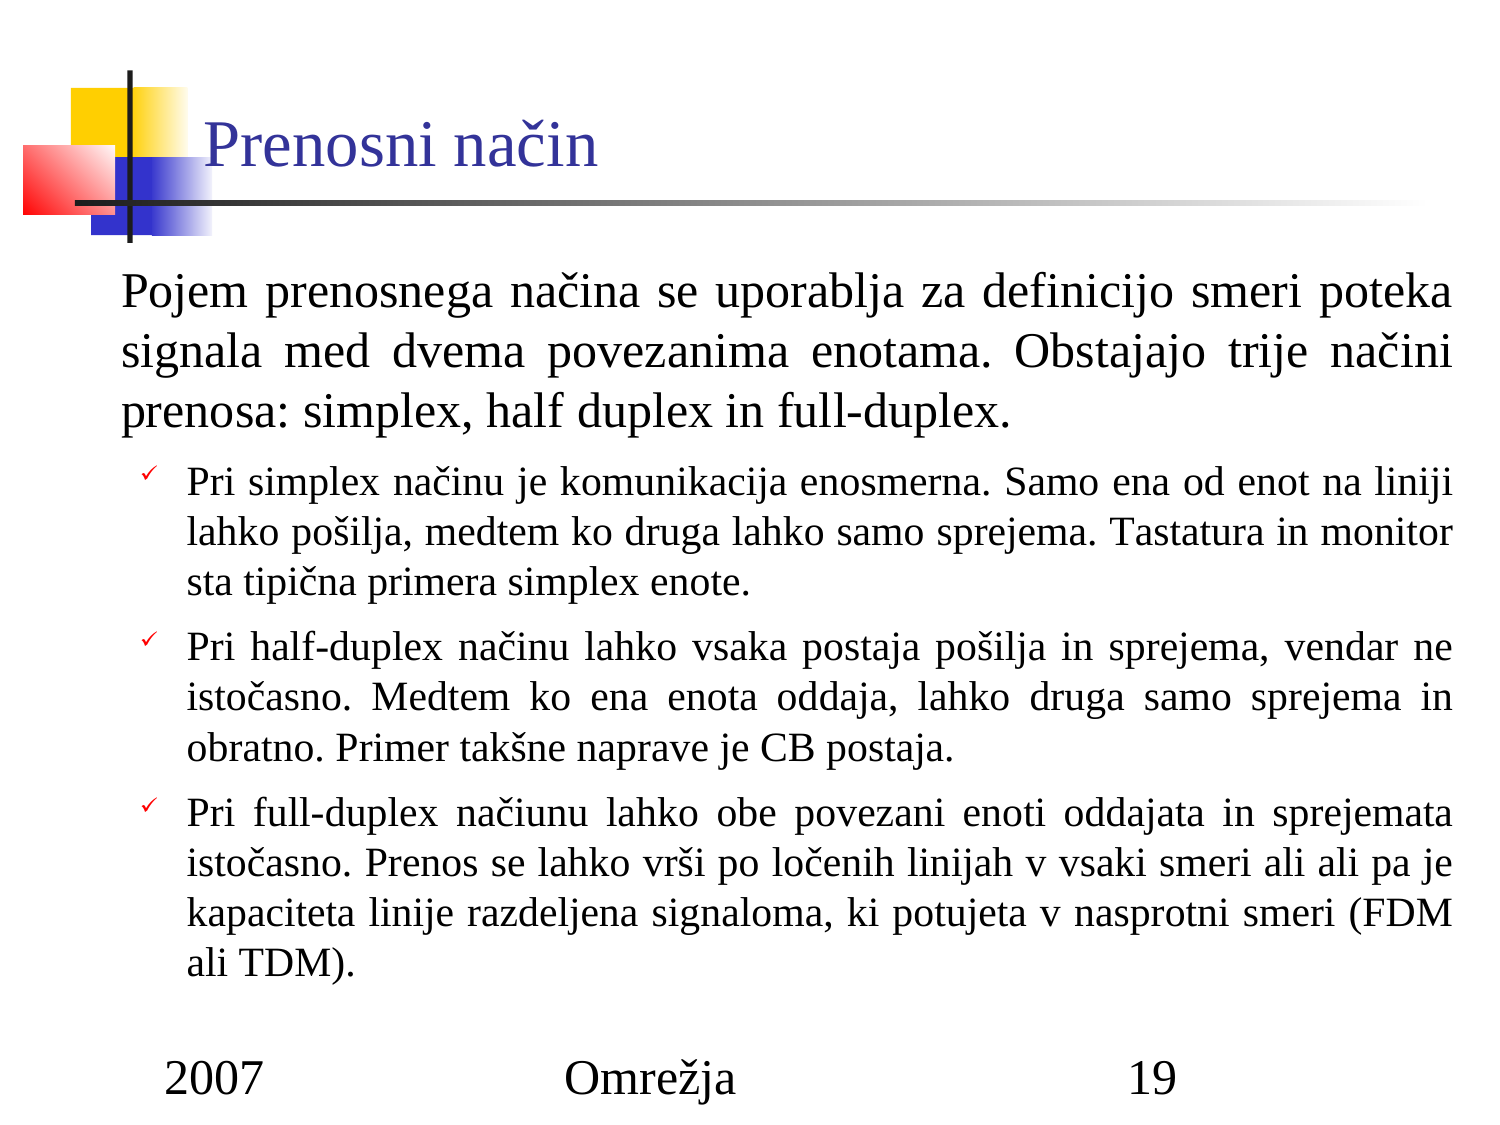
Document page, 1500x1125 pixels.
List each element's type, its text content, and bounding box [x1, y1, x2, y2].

list Pojem prenosnega načina se uporablja za definicijo smeri poteka signala med dvema povezanima enotama. Obstajajo trije načini prenosa: simplex, half duplex in full-duplex. Pri simplex načinu je komunikacija enosmerna. Samo ena od enot na liniji lahko pošilja, medtem ko druga lahko samo sprejema. Tastatura in monitor sta tipična primera simplex enote. Pri half-duplex načinu lahko vsaka postaja pošilja in sprejema, vendar ne istočasno. Medtem ko ena enota oddaja, lahko druga samo sprejema in obratno. Primer takšne naprave je CB postaja. Pri full-duplex načiunu lahko obe povezani enoti oddajata in sprejemata istočasno. Prenos se lahko vrši po ločenih linijah v vsaki smeri ali ali pa je kapaciteta linije razdeljena signaloma, ki potujeta v nasprotni smeri (FDM ali TDM). [50, 249, 1469, 1007]
title Prenosni način [188, 92, 1468, 188]
